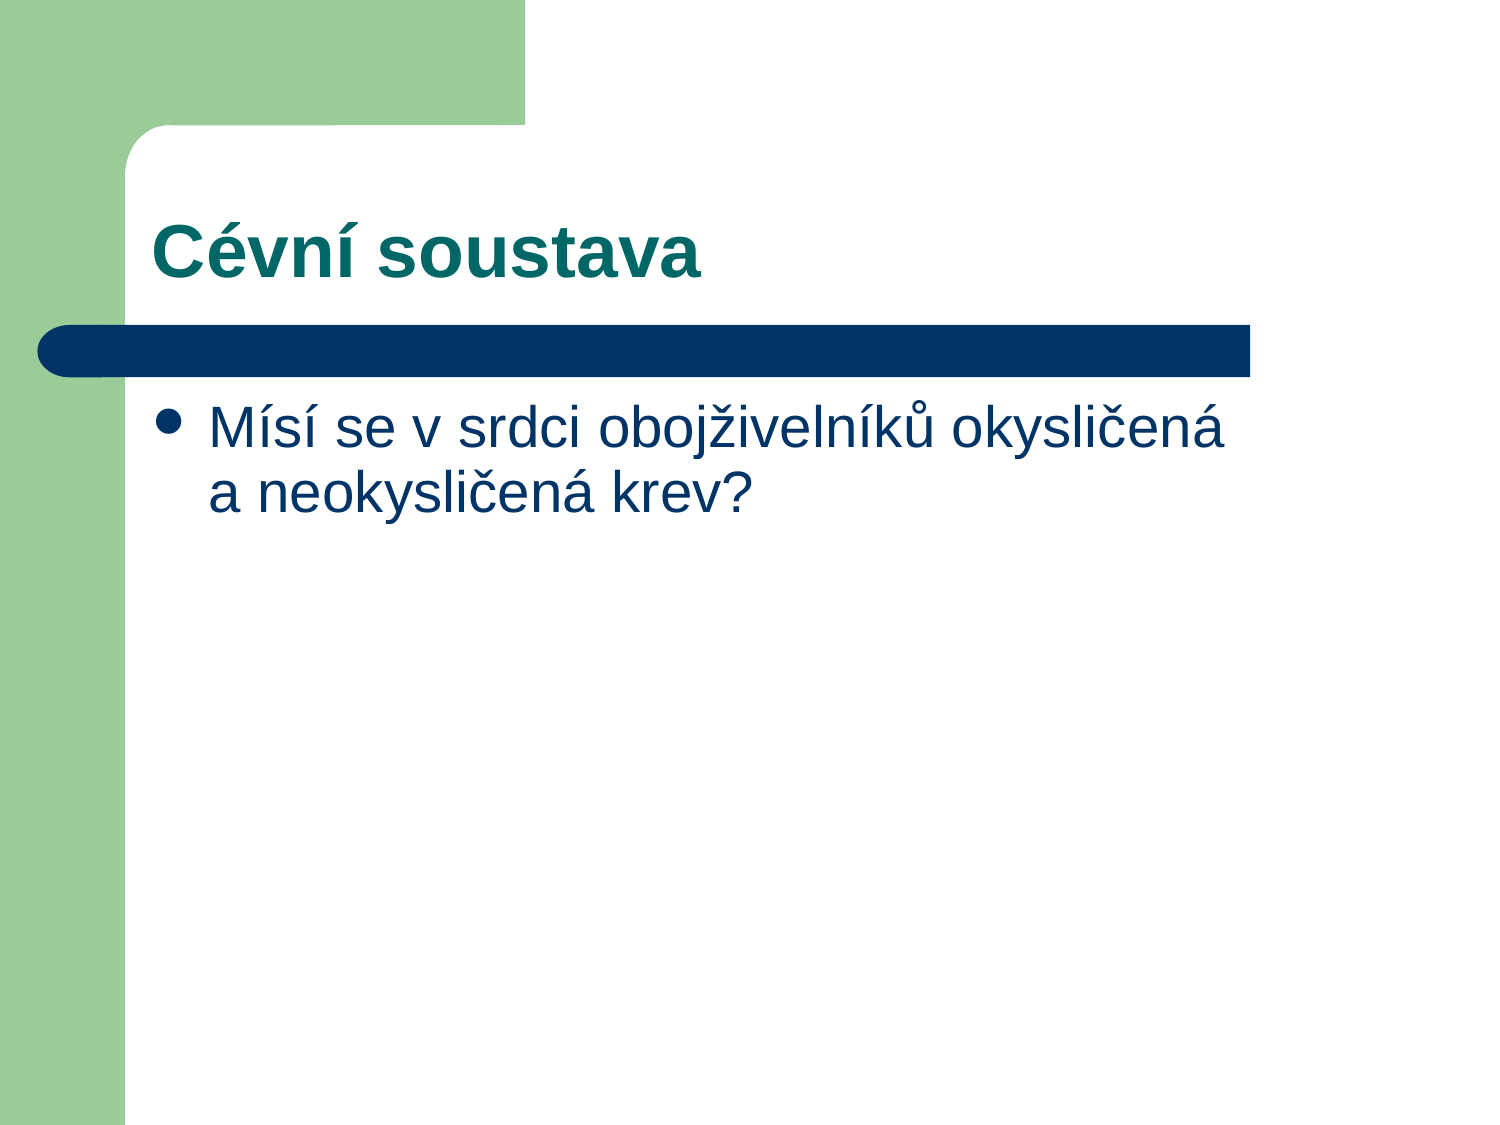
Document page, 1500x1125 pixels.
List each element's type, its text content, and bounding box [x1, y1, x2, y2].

list Mísí se v srdci obojživelníků okysličená a neokysličená krev? [137, 387, 1400, 999]
title Cévní soustava [136, 136, 1414, 301]
